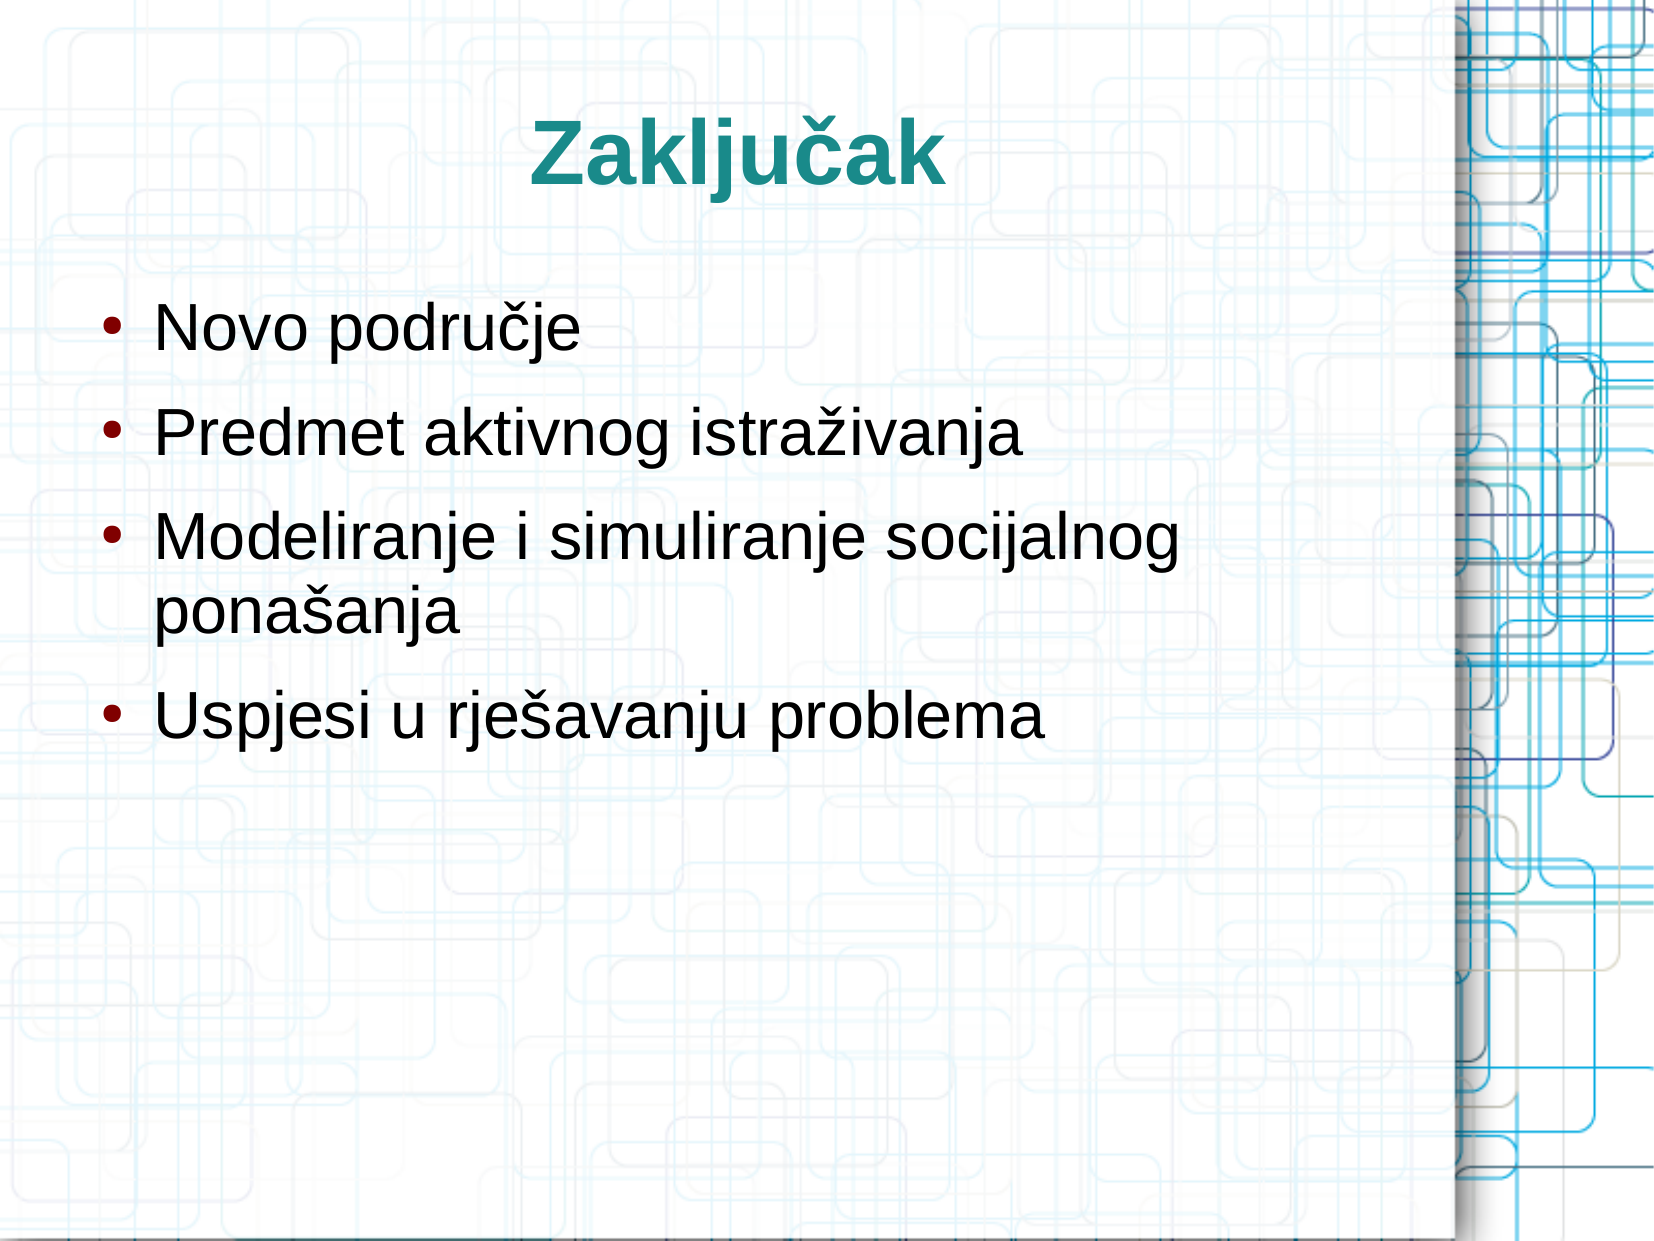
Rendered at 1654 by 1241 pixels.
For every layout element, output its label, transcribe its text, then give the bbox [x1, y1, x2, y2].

title Zaključak [59, 56, 1418, 250]
list Novo područje Predmet aktivnog istraživanja Modeliranje i simuliranje socijalnog ponašanja Uspjesi u rješavanju problema [82, 290, 1418, 1094]
picture [0, 0, 1654, 1241]
